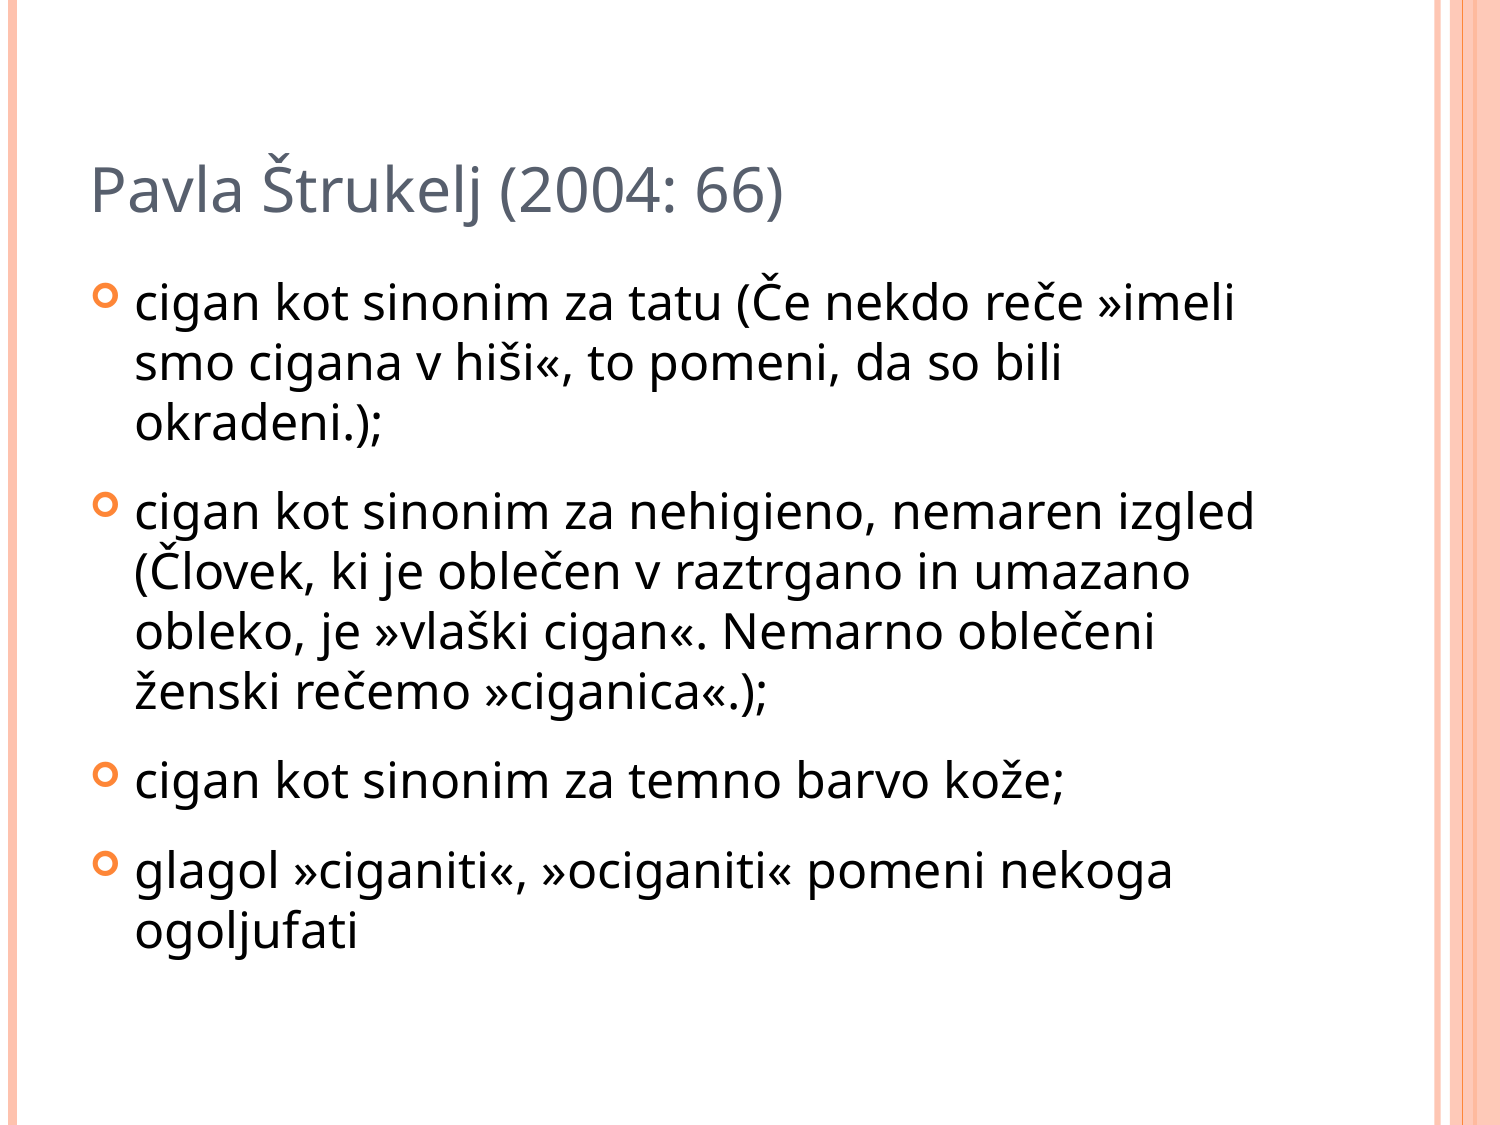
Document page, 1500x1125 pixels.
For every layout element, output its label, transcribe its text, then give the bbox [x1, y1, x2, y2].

title Pavla Štrukelj (2004: 66) [75, 45, 1300, 233]
list cigan kot sinonim za tatu (Če nekdo reče »imeli smo cigana v hiši«, to pomeni, da so bili okradeni.); cigan kot sinonim za nehigieno, nemaren izgled (Človek, ki je oblečen v raztrgano in umazano obleko, je »vlaški cigan«. Nemarno oblečeni ženski rečemo »ciganica«.); cigan kot sinonim za temno barvo kože; glagol »ciganiti«, »ociganiti« pomeni nekoga ogoljufati [75, 262, 1300, 1062]
